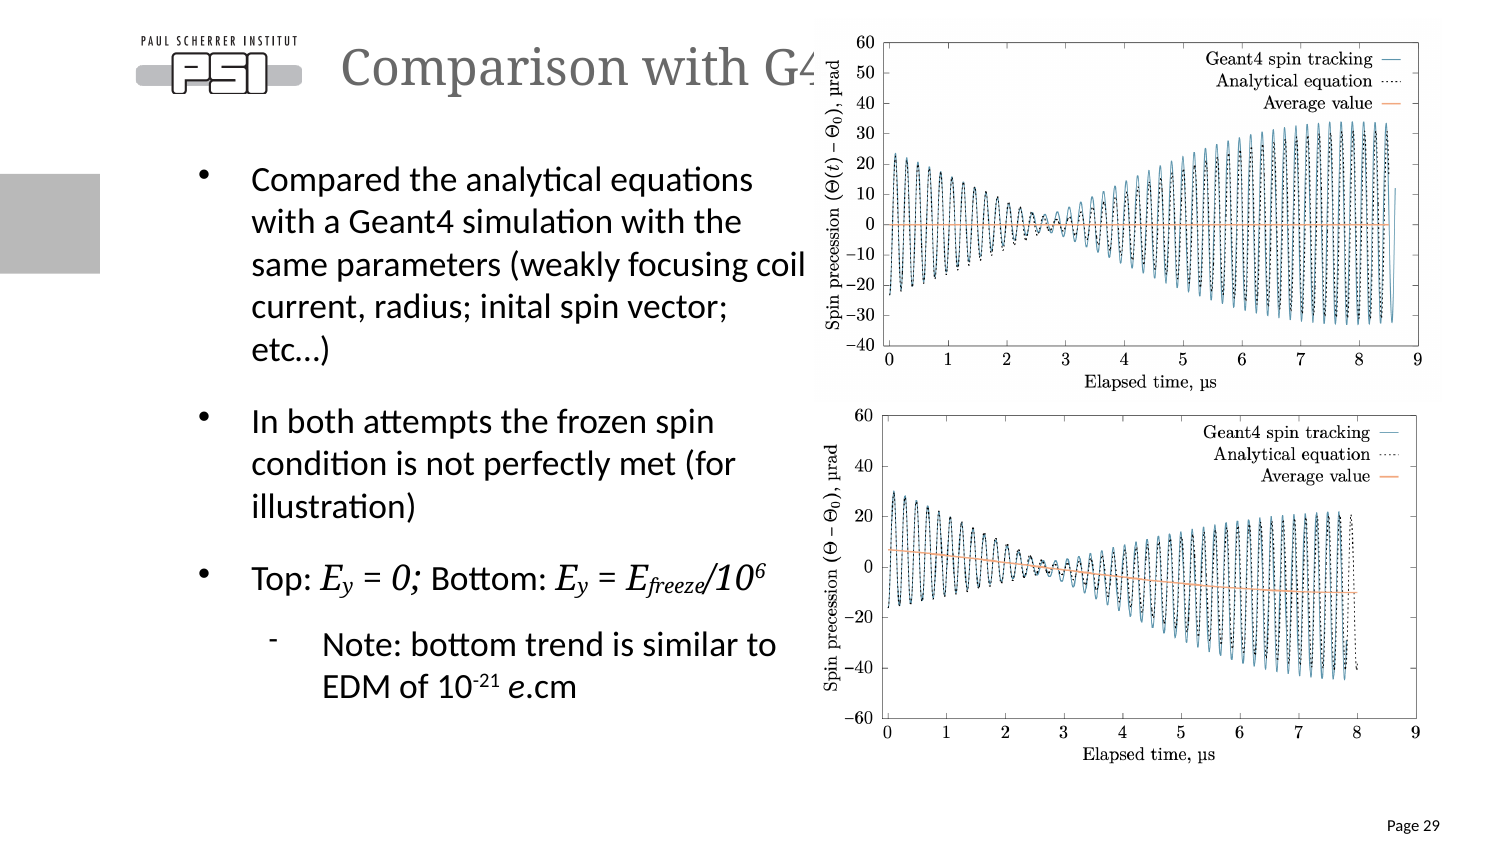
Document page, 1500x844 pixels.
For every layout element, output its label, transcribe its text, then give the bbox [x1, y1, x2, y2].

list Compared the analytical equations with a Geant4 simulation with the same parameters (weakly focusing coil current, radius; inital spin vector; etc…) In both attempts the frozen spin condition is not perfectly met (for illustration) Top: Ey = 0; Bottom: Ey = Efreeze/106 Note: bottom trend is similar to EDM of 10-21 e.cm [180, 155, 808, 731]
picture [802, 18, 1467, 776]
title Comparison with G4 [340, 35, 814, 98]
slide_number Page <number> [1346, 814, 1441, 839]
